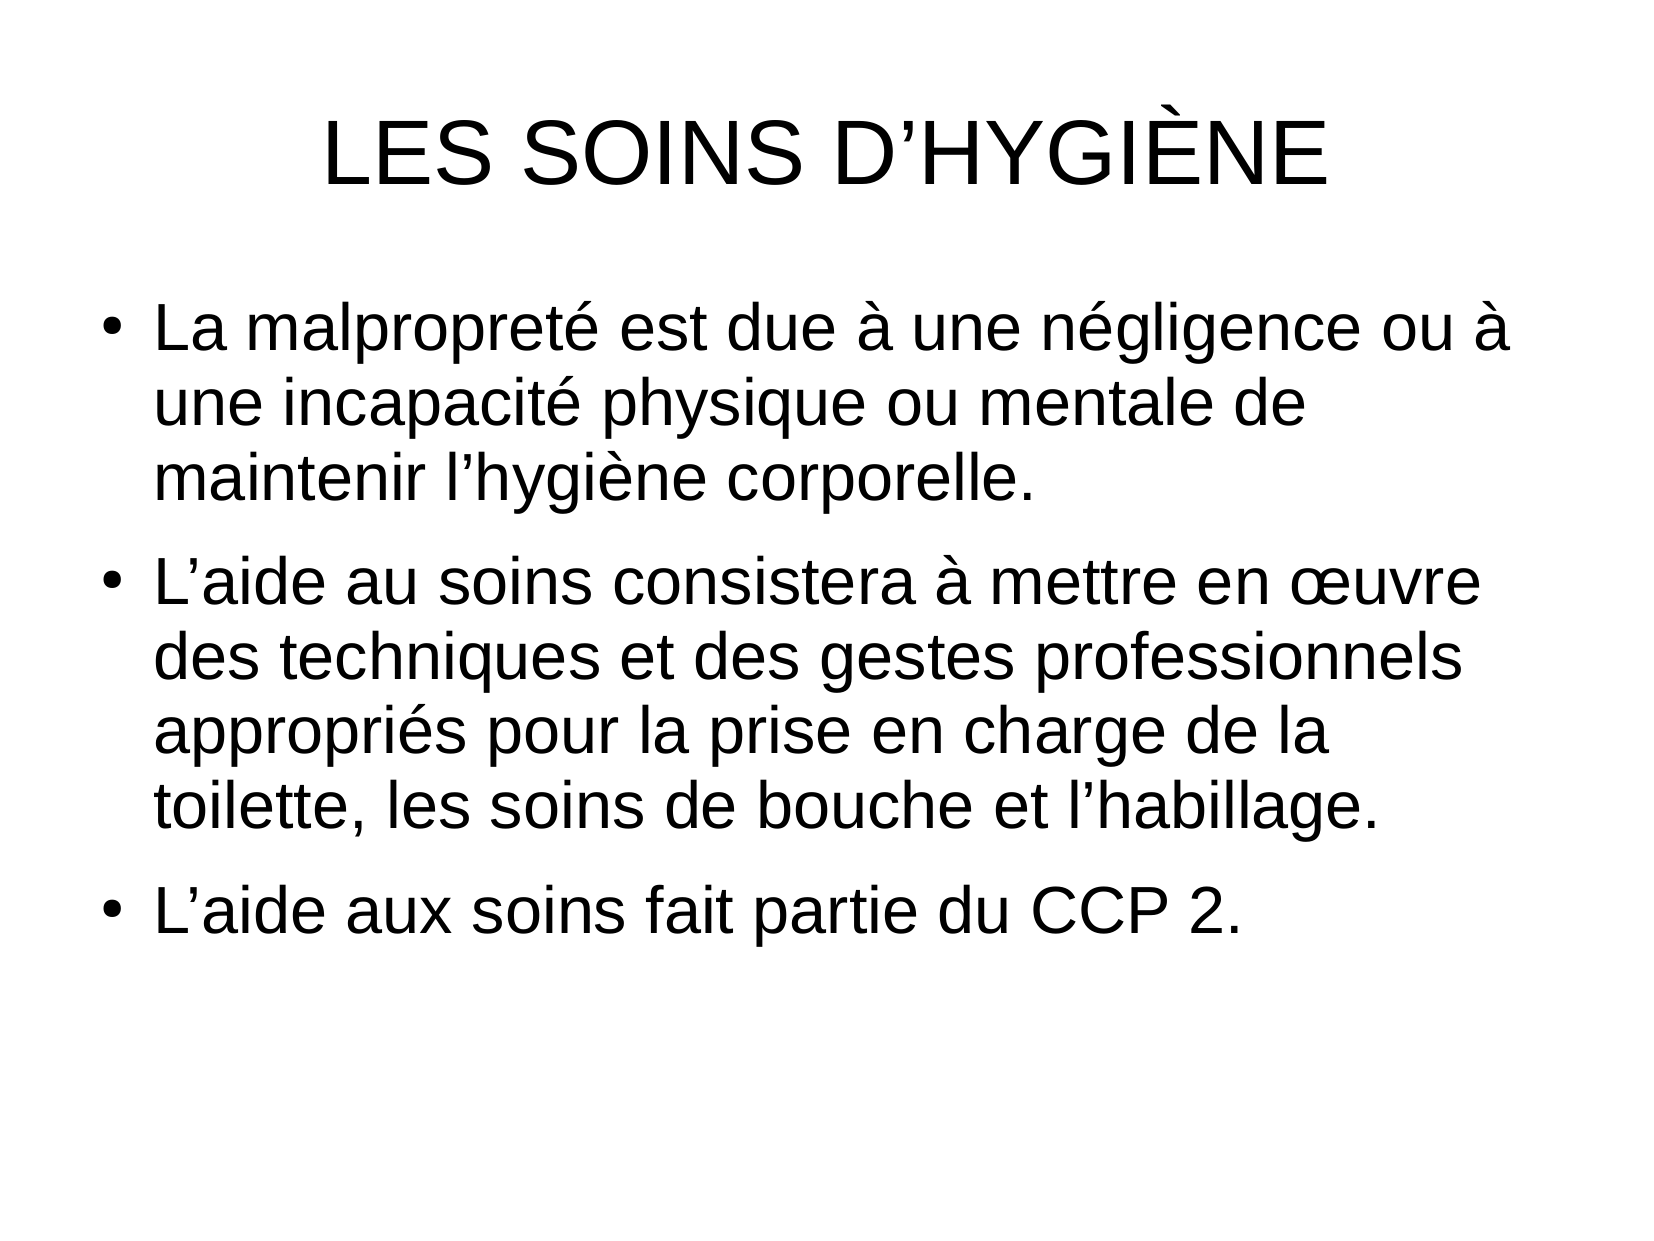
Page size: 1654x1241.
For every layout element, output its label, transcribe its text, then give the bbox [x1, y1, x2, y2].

title LES SOINS D’HYGIÈNE [82, 49, 1571, 257]
list La malpropreté est due à une négligence ou à une incapacité physique ou mentale de maintenir l’hygiène corporelle. L’aide au soins consistera à mettre en œuvre des techniques et des gestes professionnels appropriés pour la prise en charge de la toilette, les soins de bouche et l’habillage. L’aide aux soins fait partie du CCP 2. [82, 290, 1571, 1010]
